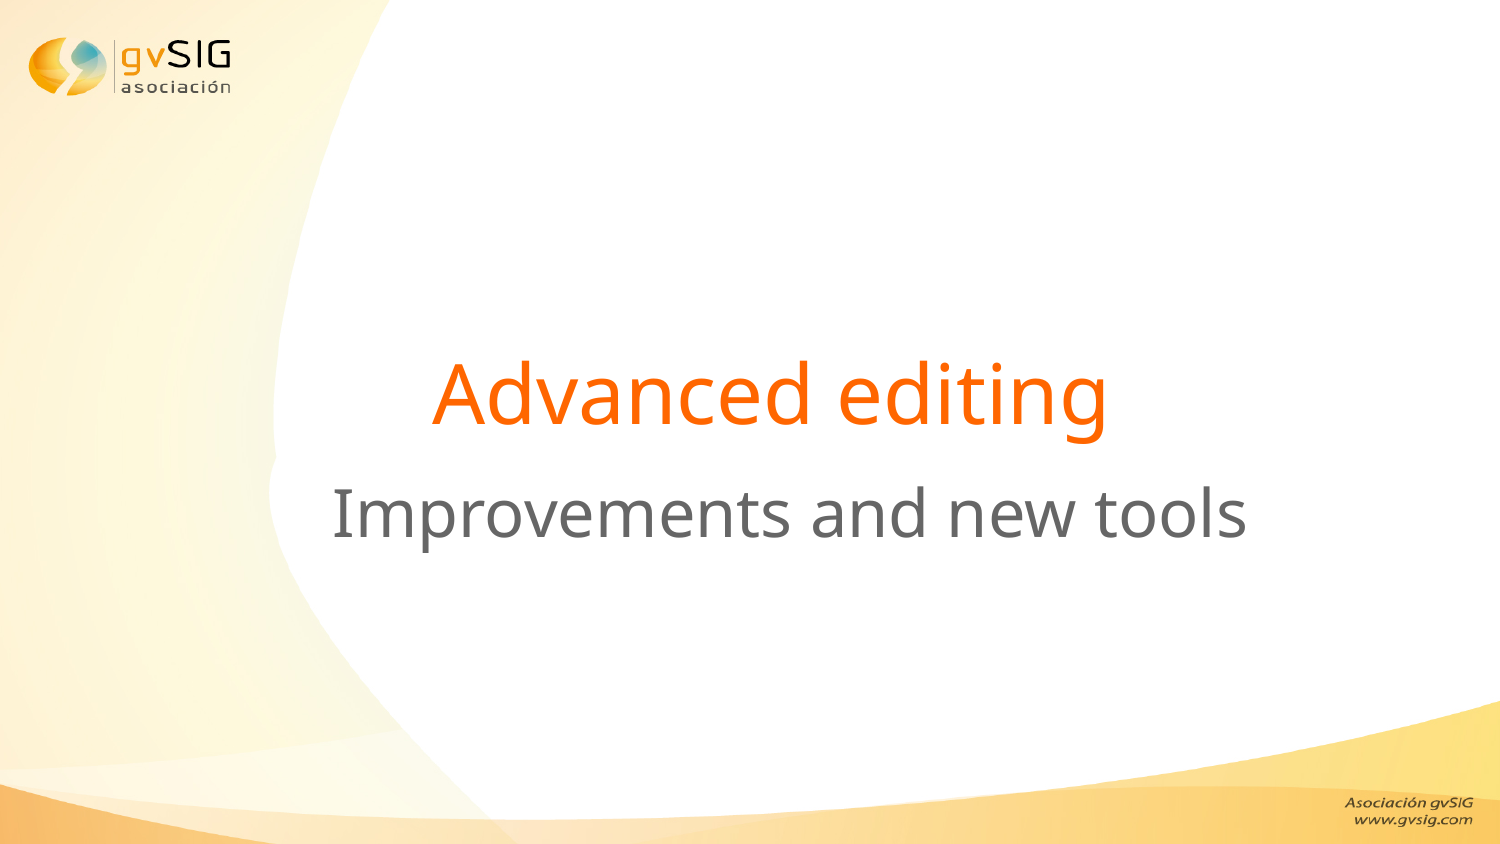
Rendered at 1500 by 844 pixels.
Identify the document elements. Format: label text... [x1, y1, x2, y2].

picture [0, 0, 1500, 844]
title Advanced editing Improvements and new tools [123, 349, 1420, 548]
